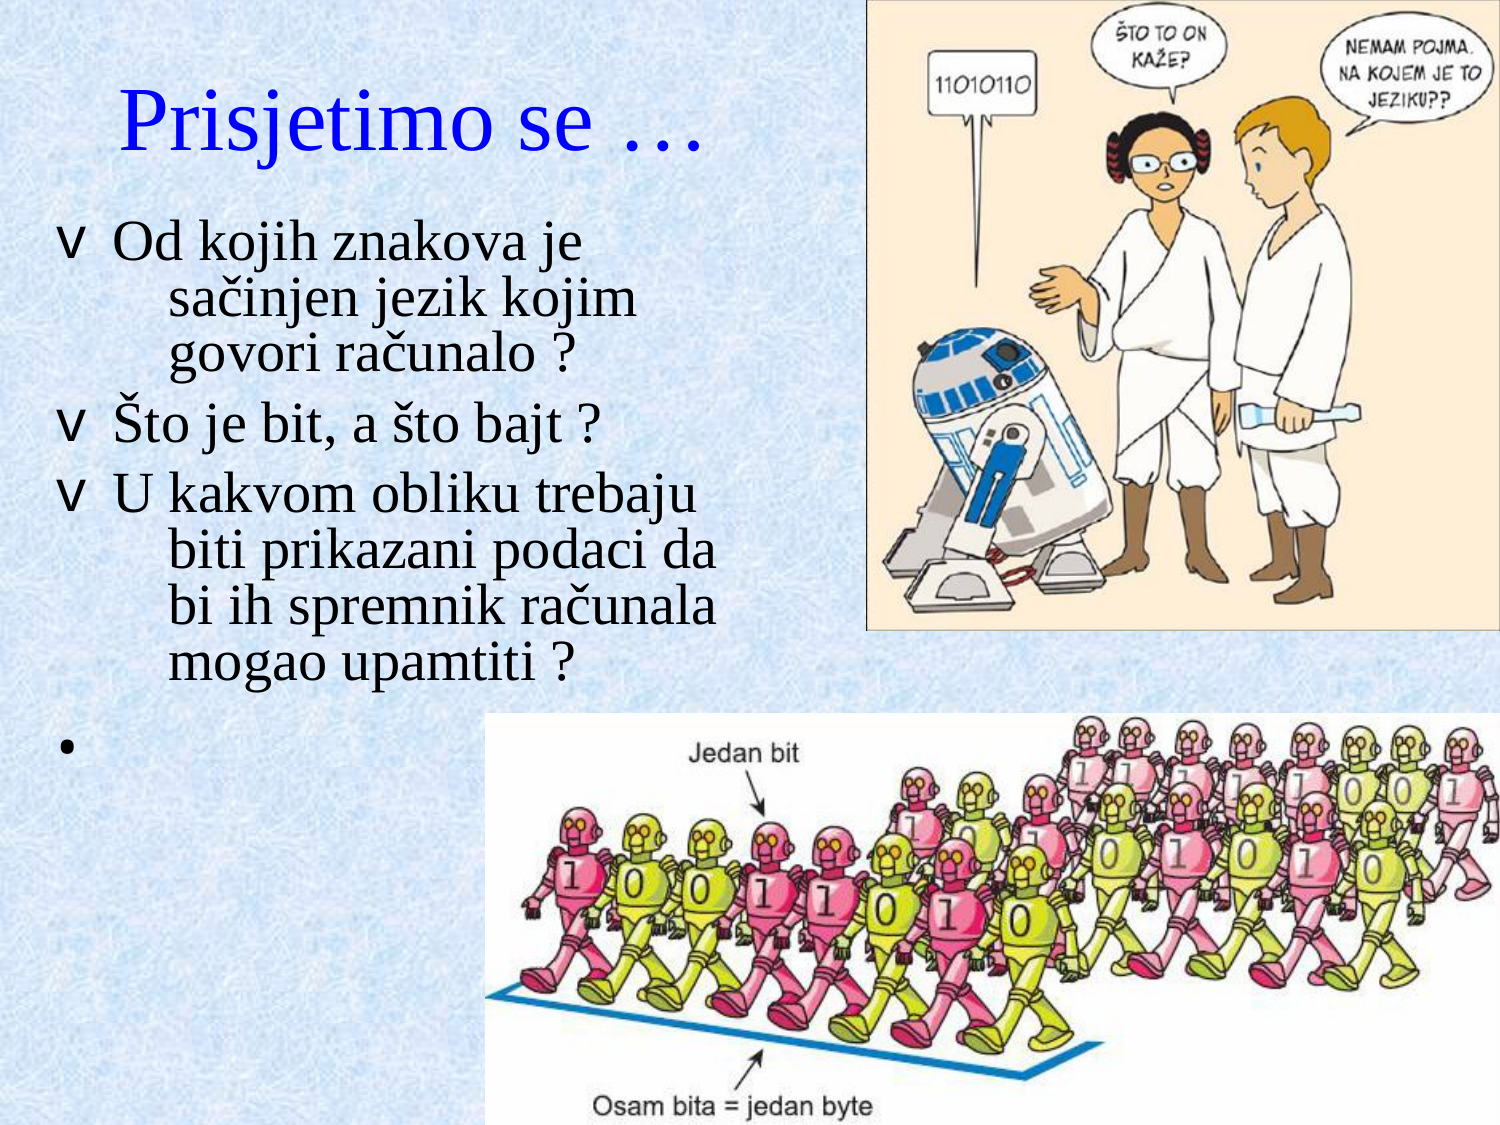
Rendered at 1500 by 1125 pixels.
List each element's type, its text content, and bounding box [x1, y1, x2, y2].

title Prisjetimo se … [64, 42, 764, 185]
picture [485, 713, 1500, 1125]
picture [866, 0, 1500, 631]
list Od kojih znakova je sačinjen jezik kojim govori računalo ? Što je bit, a što bajt ? U kakvom obliku trebaju biti prikazani podaci da bi ih spremnik računala mogao upamtiti ? [41, 208, 786, 717]
